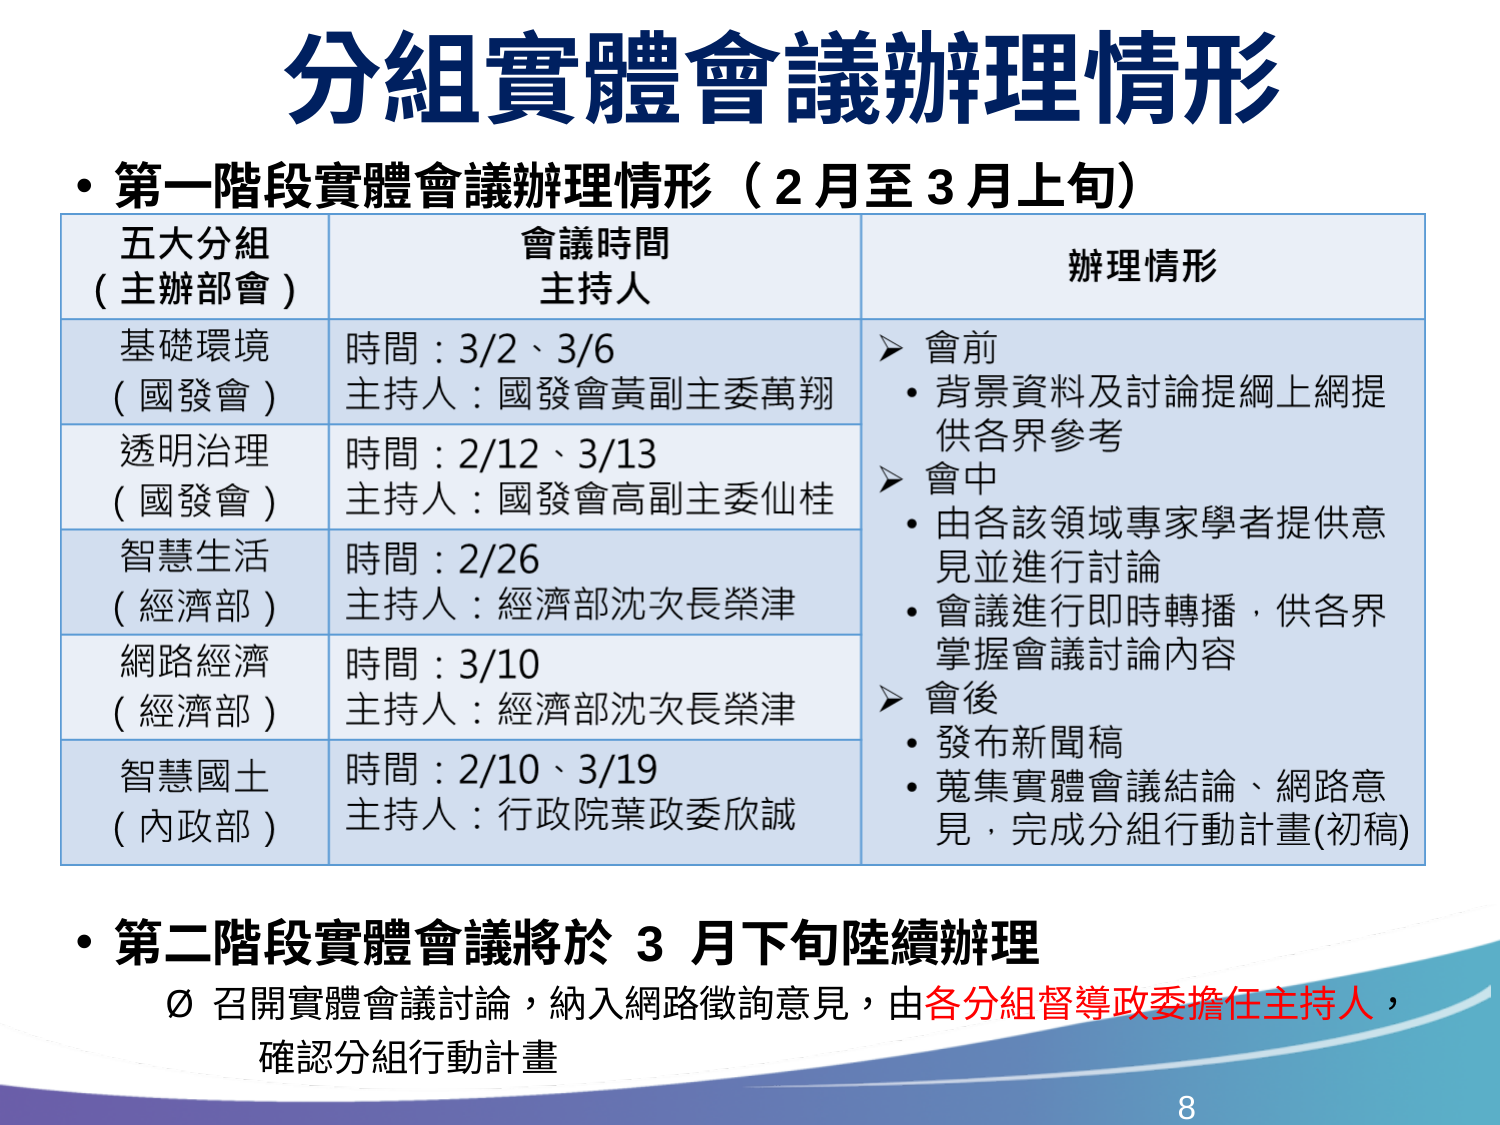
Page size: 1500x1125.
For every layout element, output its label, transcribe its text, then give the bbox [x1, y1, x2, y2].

text_box 第二階段實體會議將於 3 月下旬陸續辦理 召開實體會議討論，納入網路徵詢意見，由各分組督導政委擔任主持人，確認分組行動計畫 [60, 891, 1421, 971]
picture [60, 210, 1426, 877]
text_box 分組實體會議辦理情形 [3, 21, 1500, 168]
text_box 第一階段實體會議辦理情形（2月至3月上旬） [60, 135, 1421, 215]
